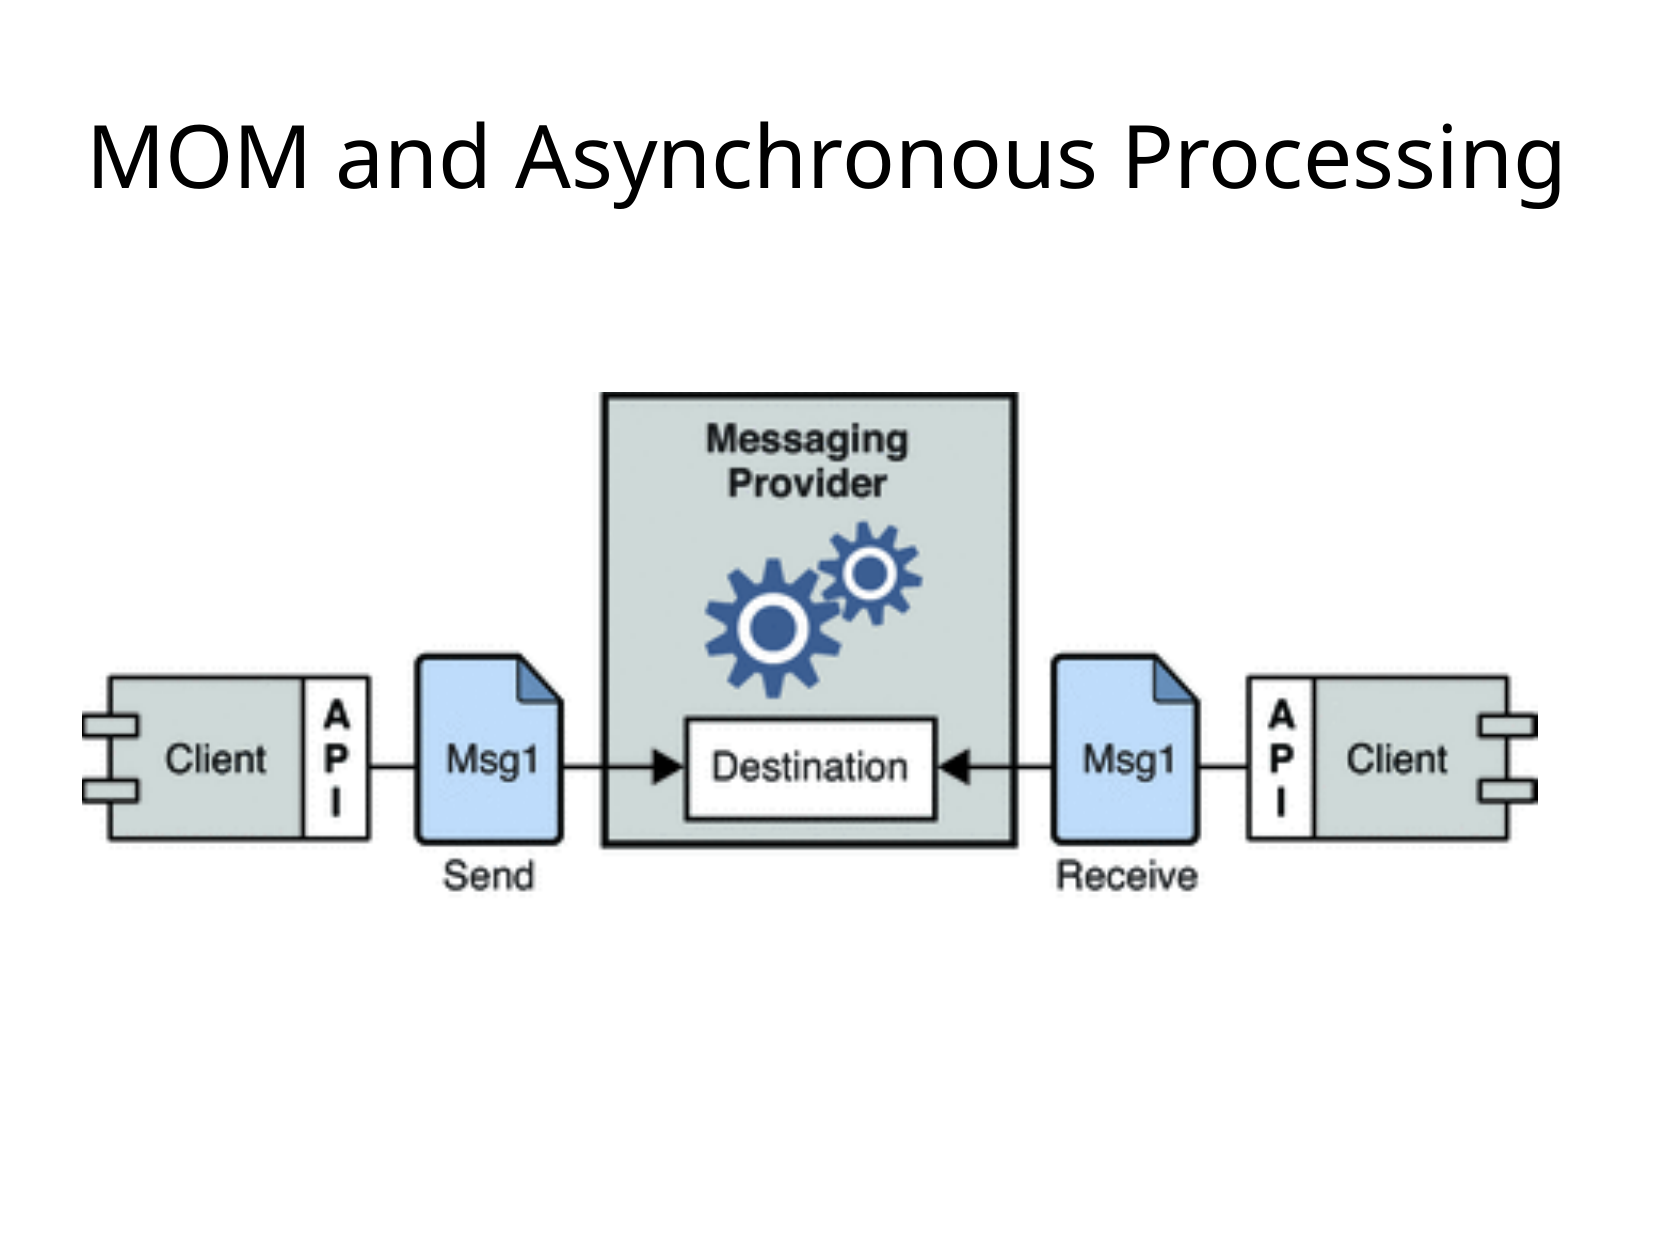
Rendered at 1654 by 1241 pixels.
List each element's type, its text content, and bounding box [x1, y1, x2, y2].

picture [82, 392, 1538, 908]
title MOM and Asynchronous Processing [82, 49, 1571, 257]
